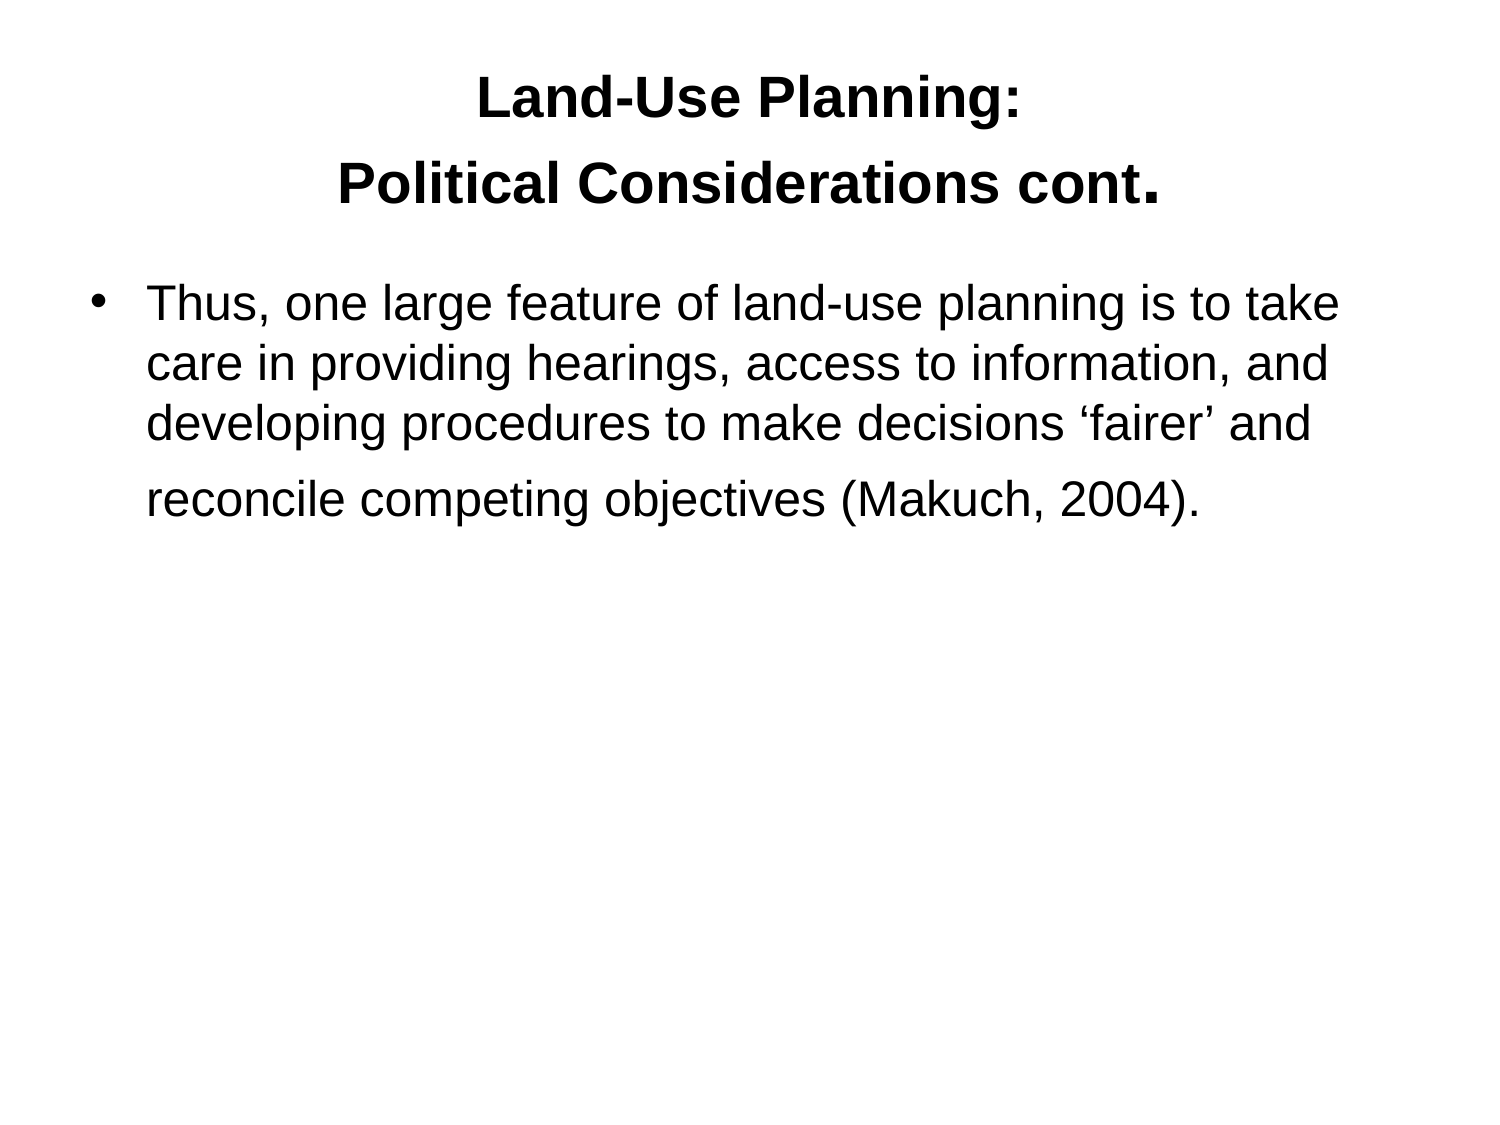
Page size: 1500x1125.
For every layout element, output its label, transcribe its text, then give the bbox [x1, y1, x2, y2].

title Land-Use Planning: Political Considerations cont. [75, 45, 1426, 233]
list Thus, one large feature of land-use planning is to take care in providing hearings, access to information, and developing procedures to make decisions ‘fairer’ and reconcile competing objectives (Makuch, 2004). [75, 262, 1426, 1005]
